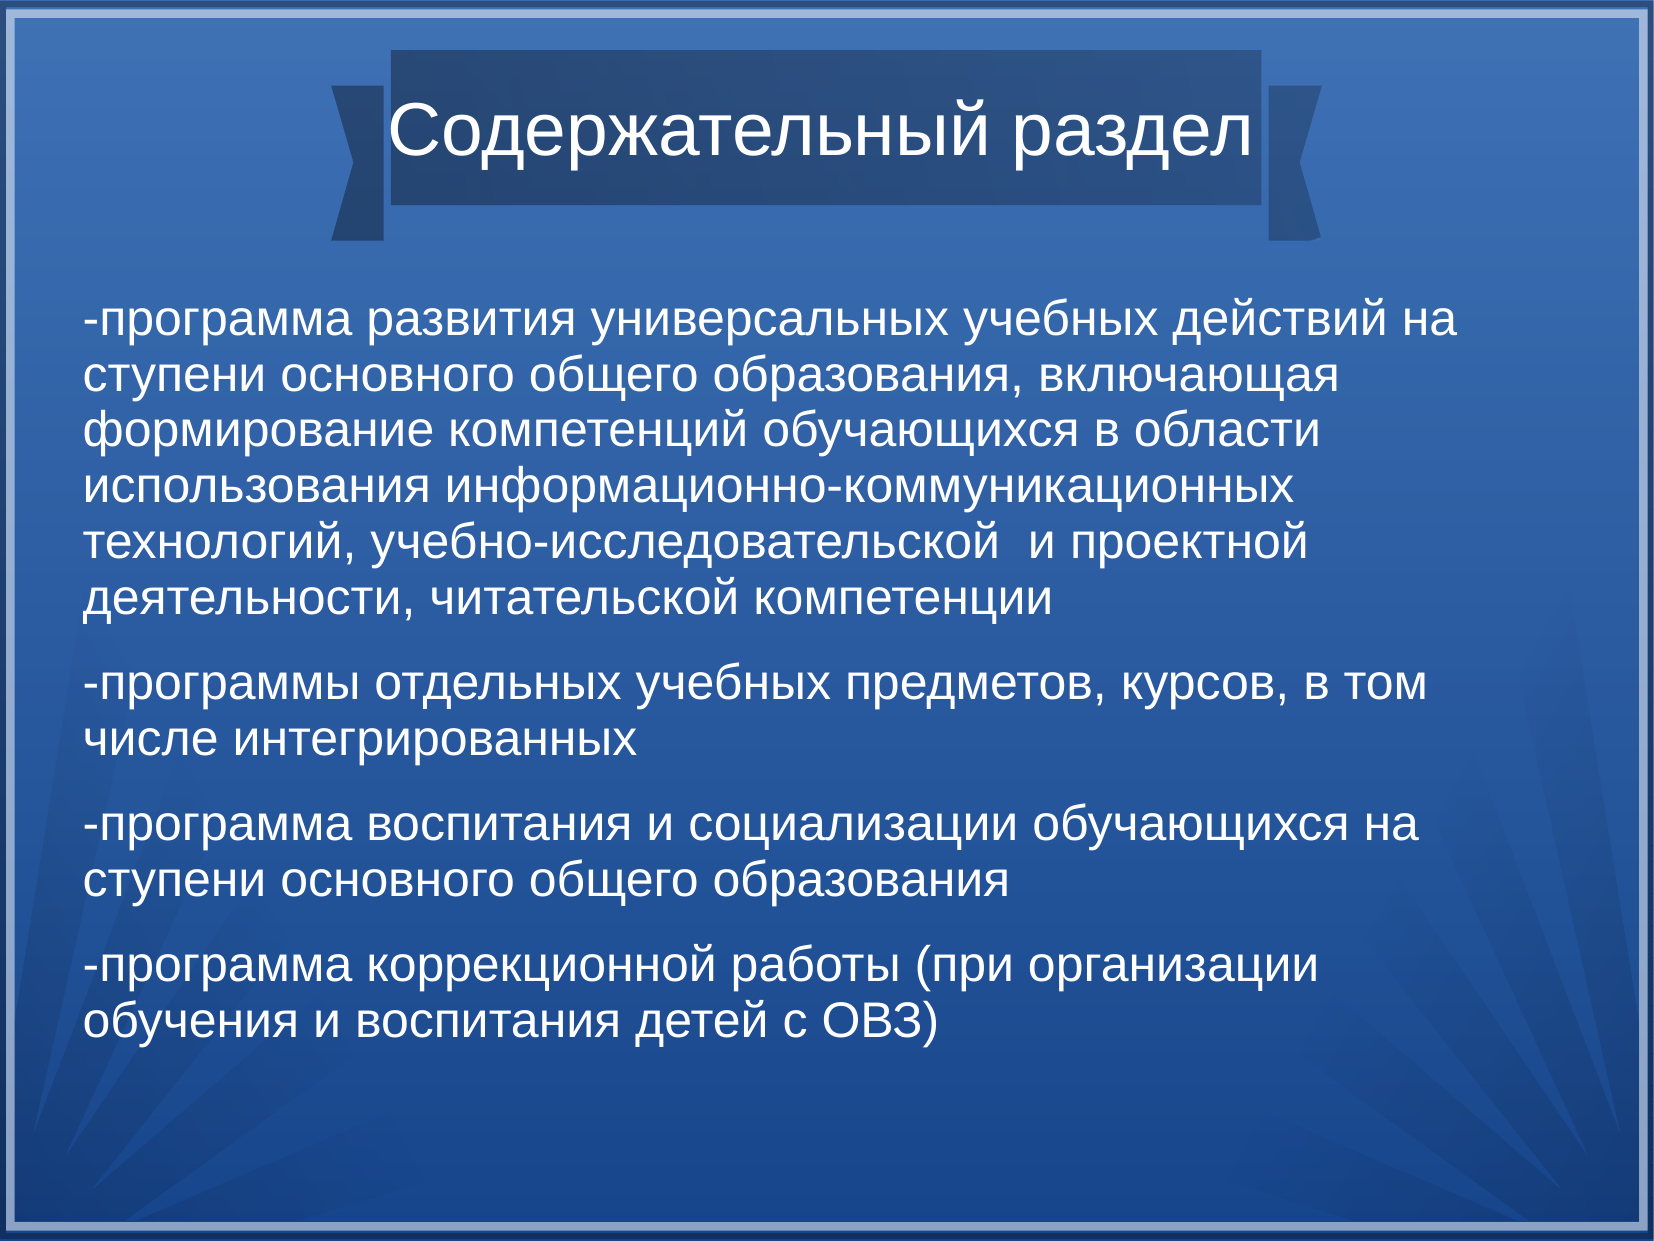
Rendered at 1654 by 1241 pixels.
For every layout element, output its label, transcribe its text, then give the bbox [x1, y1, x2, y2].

list -программа развития универсальных учебных действий на ступени основного общего образования, включающая формирование компетенций обучающихся в области использования информационно-коммуникационных технологий, учебно-исследовательской и проектной деятельности, читательской компетенции -программы отдельных учебных предметов, курсов, в том числе интегрированных -программа воспитания и социализации обучающихся на ступени основного общего образования -программа коррекционной работы (при организации обучения и воспитания детей с ОВЗ) [82, 290, 1538, 1241]
title Содержательный раздел [383, 51, 1258, 207]
